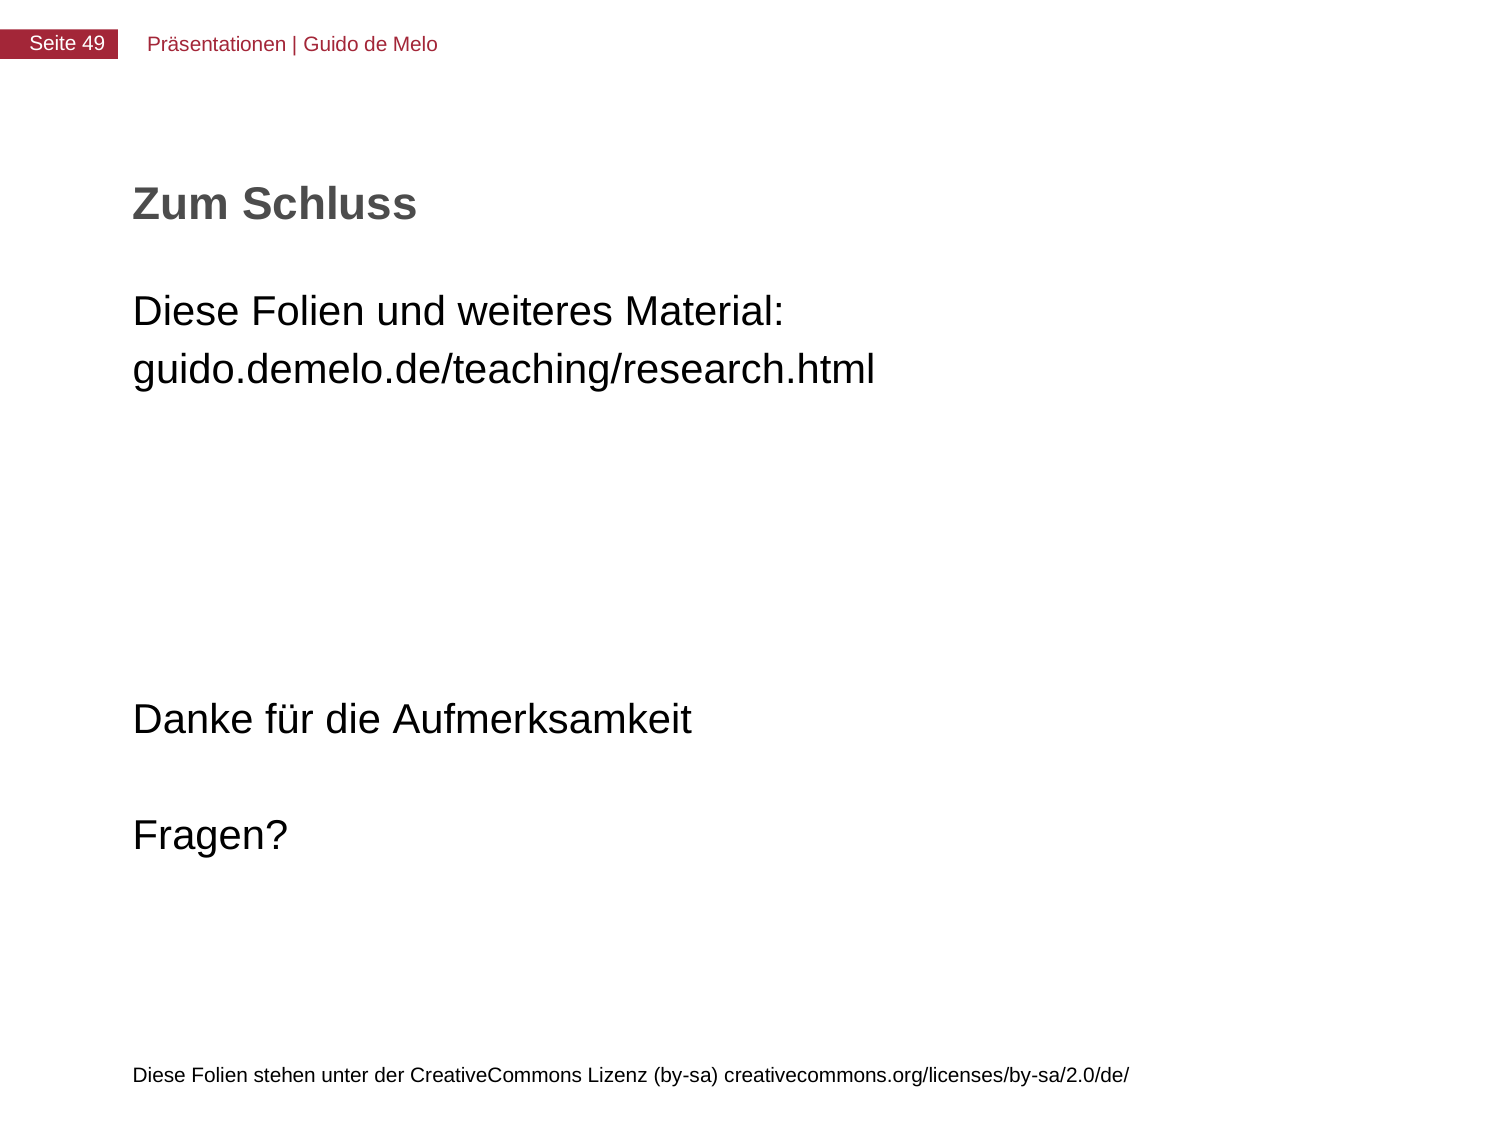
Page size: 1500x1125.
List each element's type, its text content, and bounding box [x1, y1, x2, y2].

title Zum Schluss [132, 149, 1413, 258]
list Diese Folien und weiteres Material: guido.demelo.de/teaching/research.html Danke für die Aufmerksamkeit Fragen? Diese Folien stehen unter der CreativeCommons Lizenz (by-sa) creativecommons.org/licenses/by-sa/2.0/de/ [132, 287, 1371, 1091]
